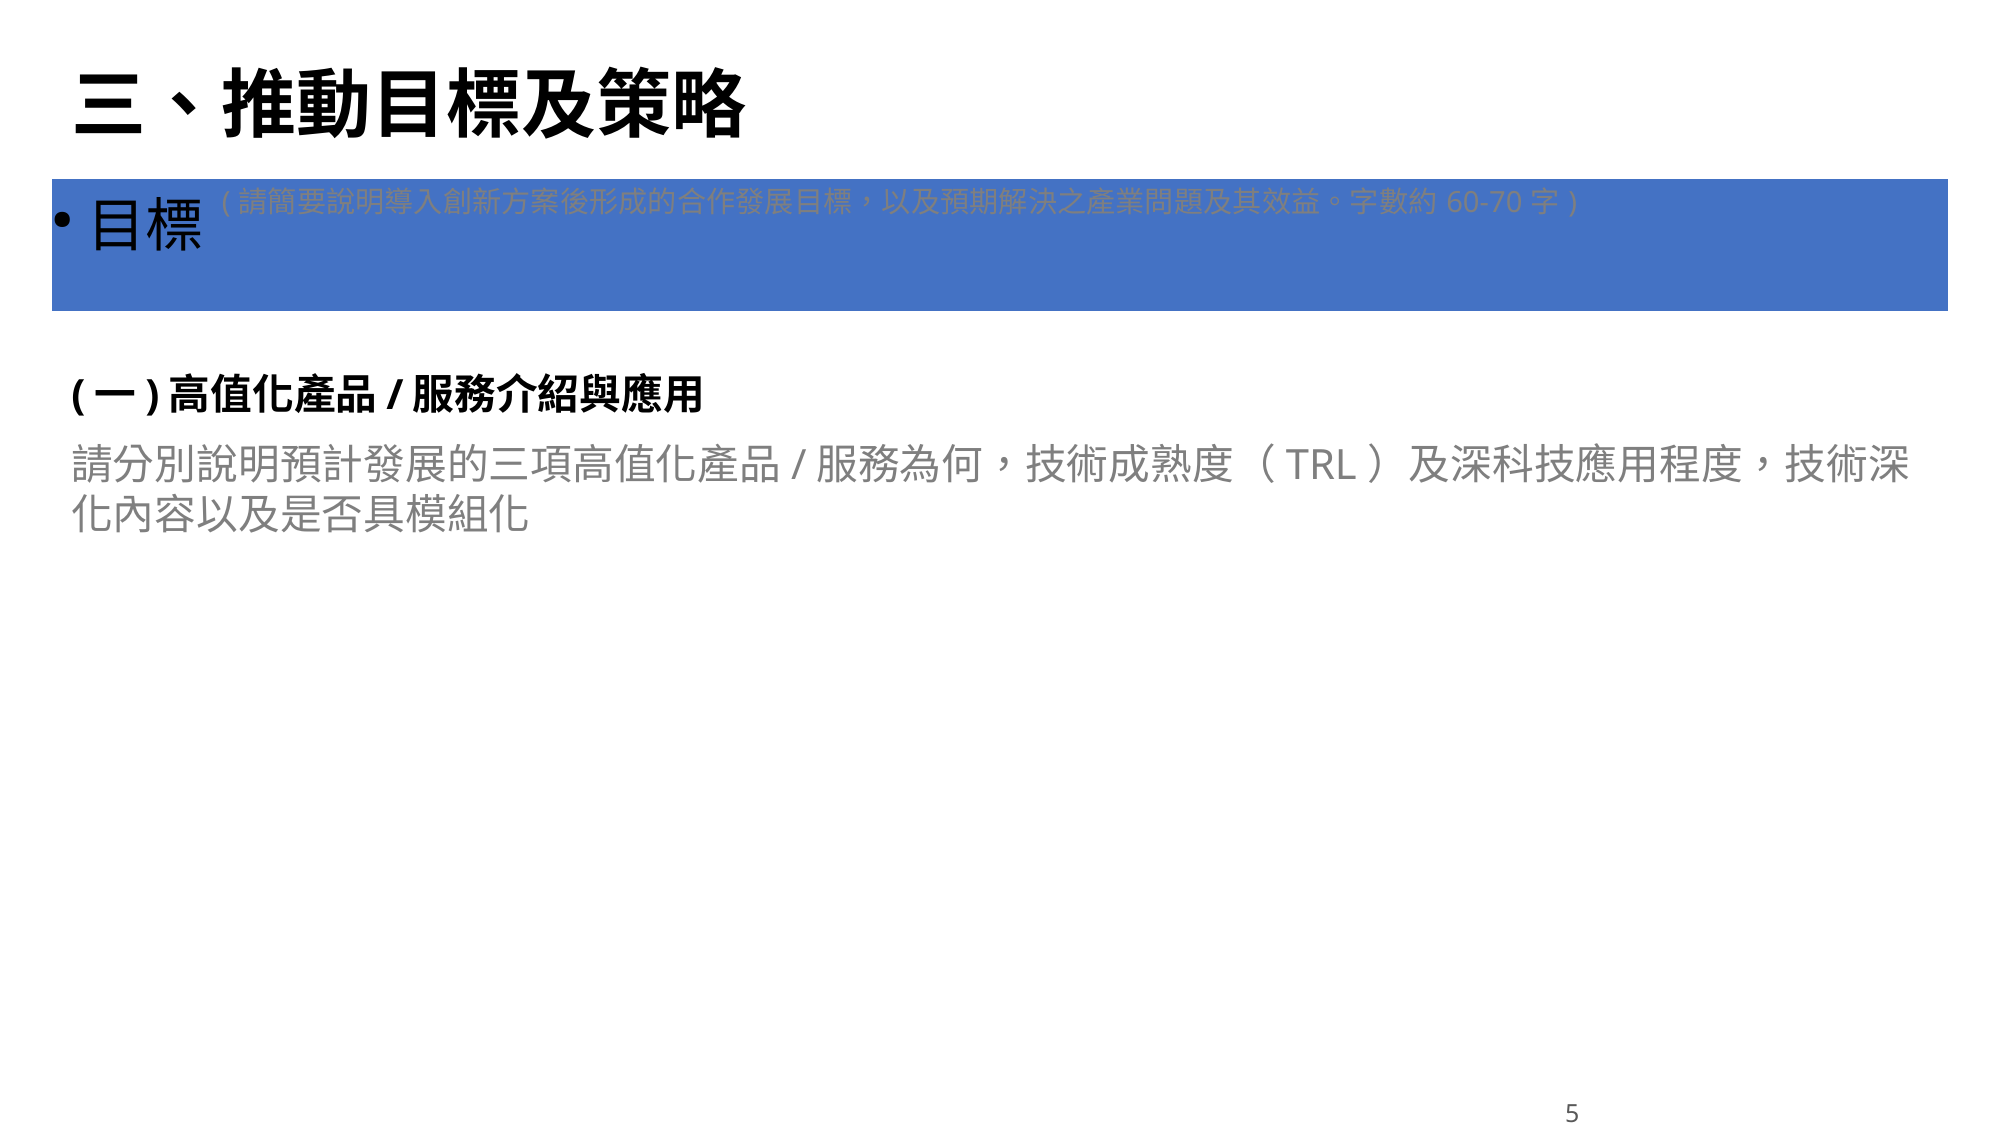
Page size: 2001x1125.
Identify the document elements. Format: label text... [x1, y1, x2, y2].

title 三、推動目標及策略 [56, 52, 1857, 162]
table_header 目標 [52, 179, 222, 311]
text_box 請分別說明預計發展的三項高值化產品/服務為何，技術成熟度（TRL）及深科技應用程度，技術深化內容以及是否具模組化 [56, 430, 1944, 547]
text_box (一)高值化產品/服務介紹與應用 [56, 347, 756, 430]
table_header (請簡要說明導入創新方案後形成的合作發展目標，以及預期解決之產業問題及其效益。字數約60-70字) [222, 179, 1948, 311]
text_box [1550, 1089, 2000, 1125]
